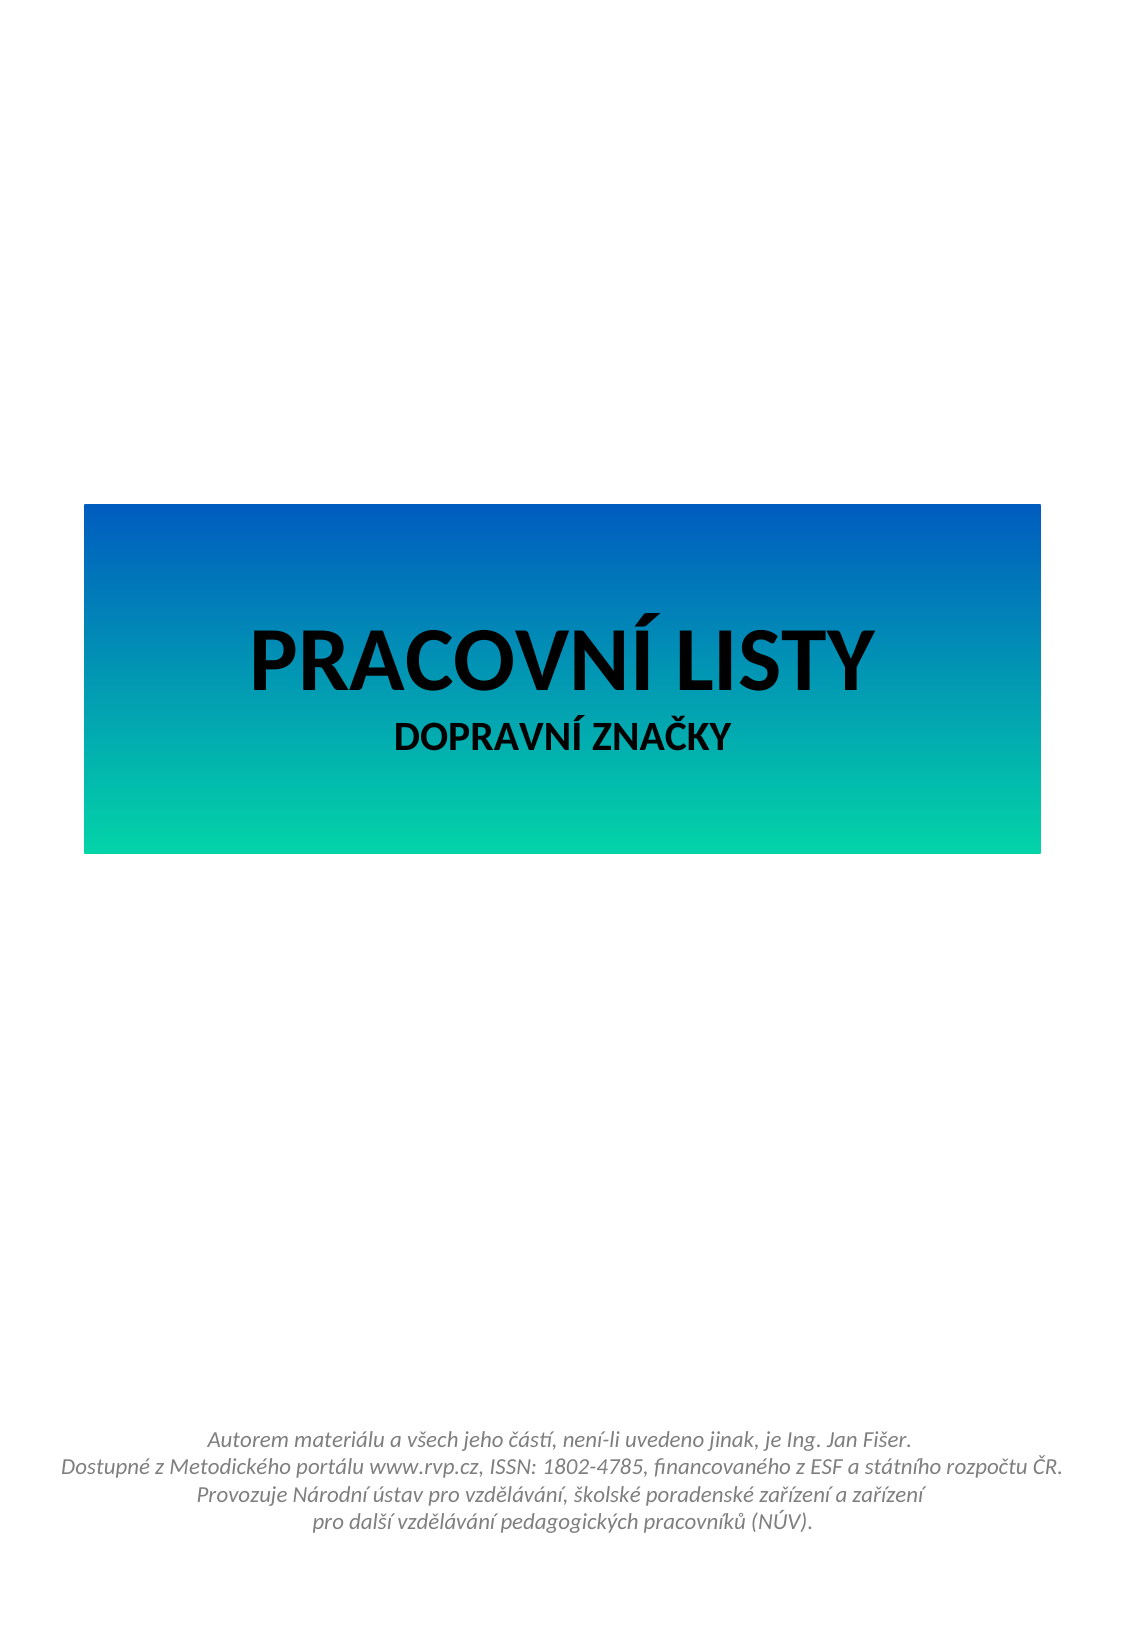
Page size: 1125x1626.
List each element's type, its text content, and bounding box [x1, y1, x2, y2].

text_box Autorem materiálu a všech jeho částí, není-li uvedeno jinak, je Ing. Jan Fišer. Dostupné z Metodického portálu www.rvp.cz, ISSN: 1802-4785, financovaného z ESF a státního rozpočtu ČR. Provozuje Národní ústav pro vzdělávání, školské poradenské zařízení a zařízení pro další vzdělávání pedagogických pracovníků (NÚV). [30, 1416, 1096, 1542]
title PRACOVNÍ LISTY DOPRAVNÍ ZNAČKY [84, 504, 1041, 854]
